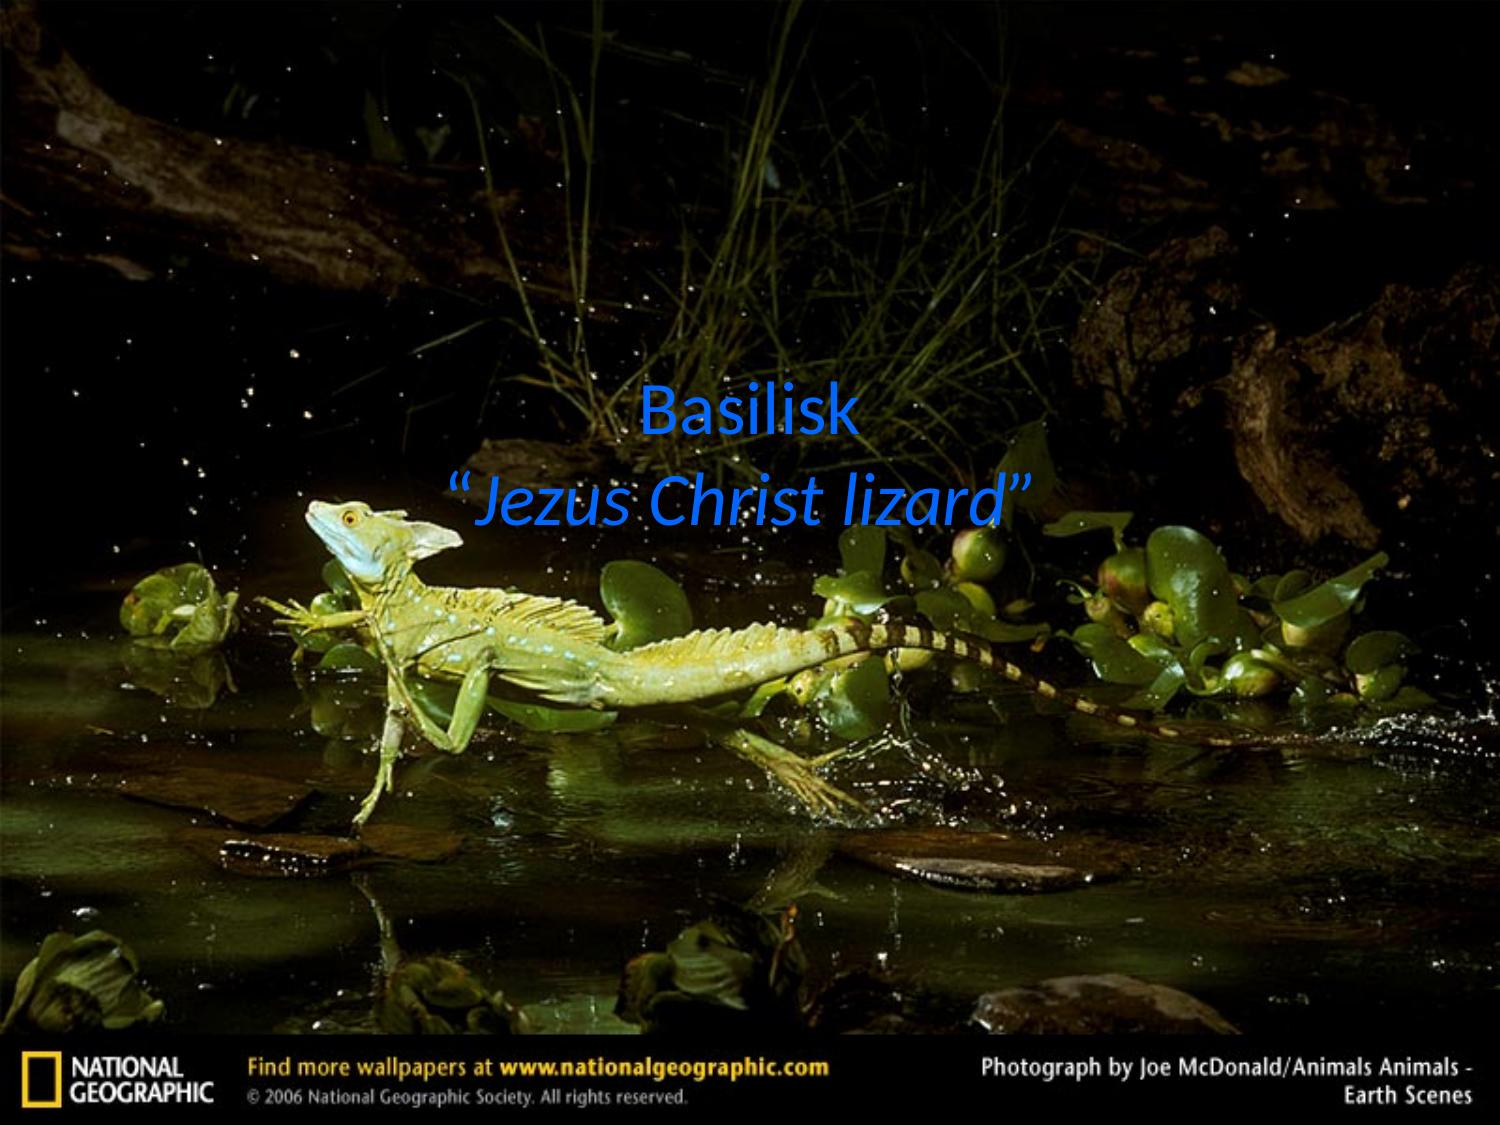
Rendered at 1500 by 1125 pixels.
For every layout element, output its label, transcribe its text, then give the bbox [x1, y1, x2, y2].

picture [0, 0, 1500, 1125]
title Basilisk “Jezus Christ lizard” [112, 349, 1388, 591]
